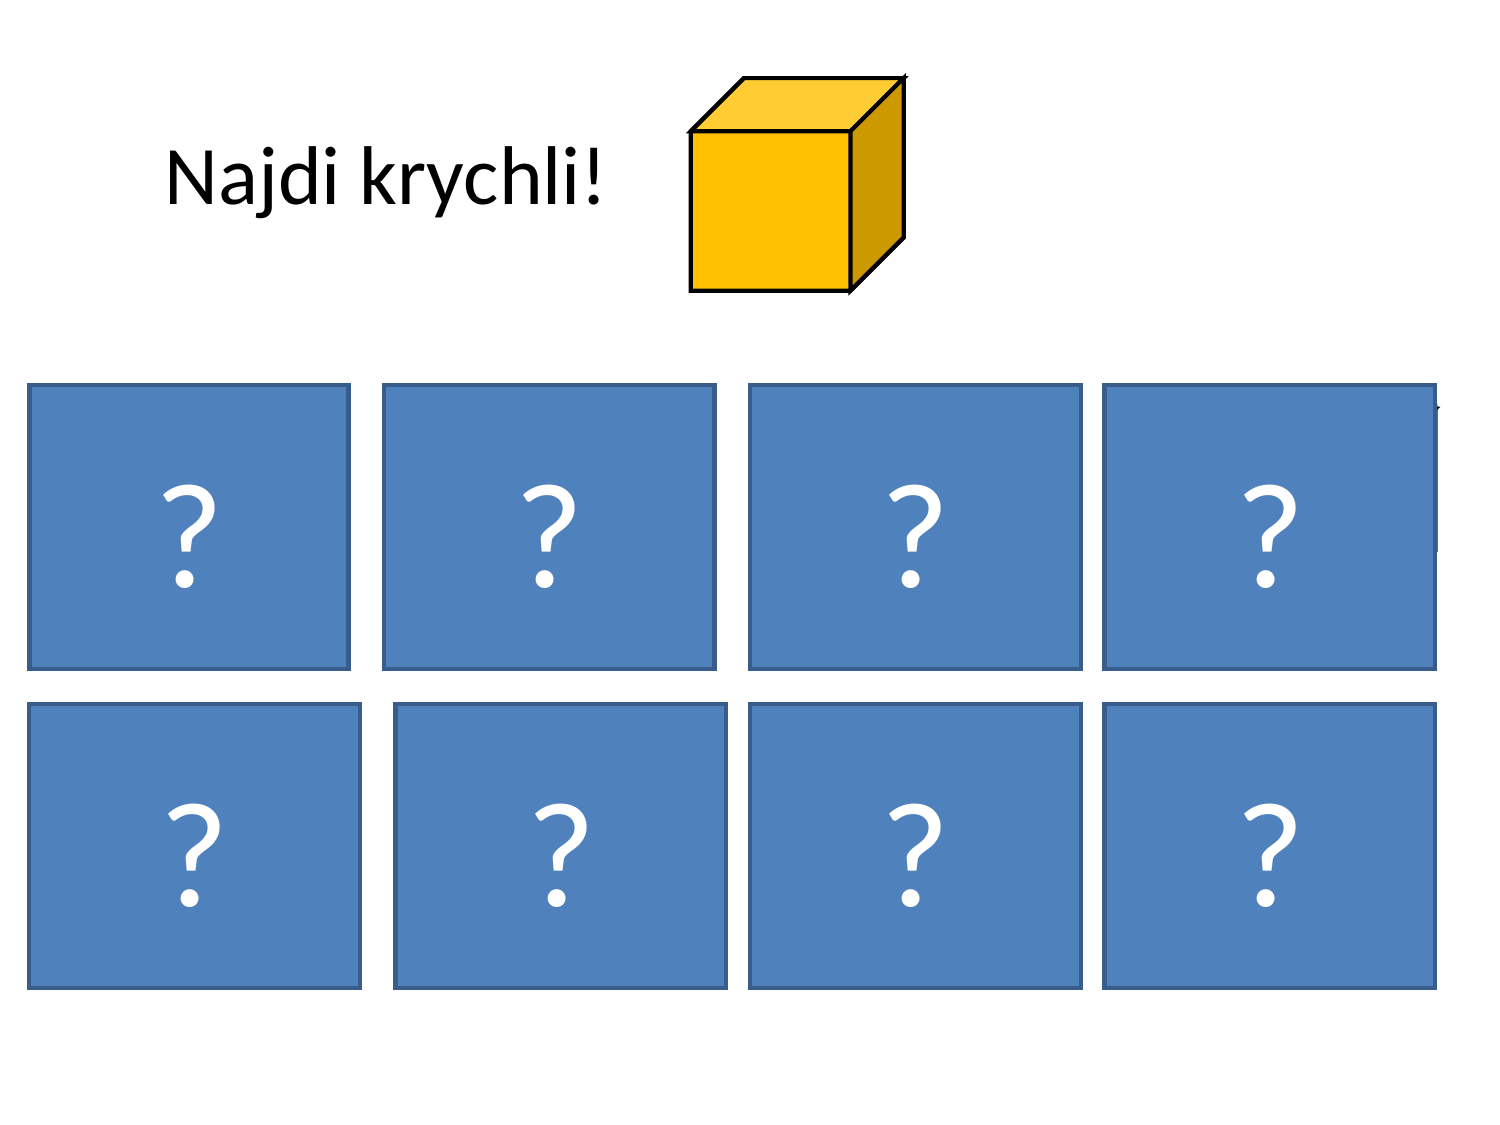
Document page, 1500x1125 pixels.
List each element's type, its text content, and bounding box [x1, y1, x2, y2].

text_box ? [29, 704, 361, 988]
text_box ? [395, 704, 727, 988]
text_box kvádr [1175, 669, 1319, 674]
text_box Najdi krychli! [149, 113, 624, 230]
text_box ? [1104, 704, 1436, 988]
text_box ? [383, 385, 715, 669]
text_box trojúhelník [65, 988, 318, 993]
text_box ? [750, 385, 1081, 669]
text_box čtverec [124, 669, 304, 674]
text_box ? [750, 704, 1081, 988]
text_box ? [29, 385, 349, 669]
text_box jehlan [833, 988, 989, 993]
text_box [690, 78, 904, 291]
text_box obdélník [1176, 988, 1382, 993]
text_box krychle [785, 669, 963, 674]
text_box ? [1104, 385, 1436, 669]
